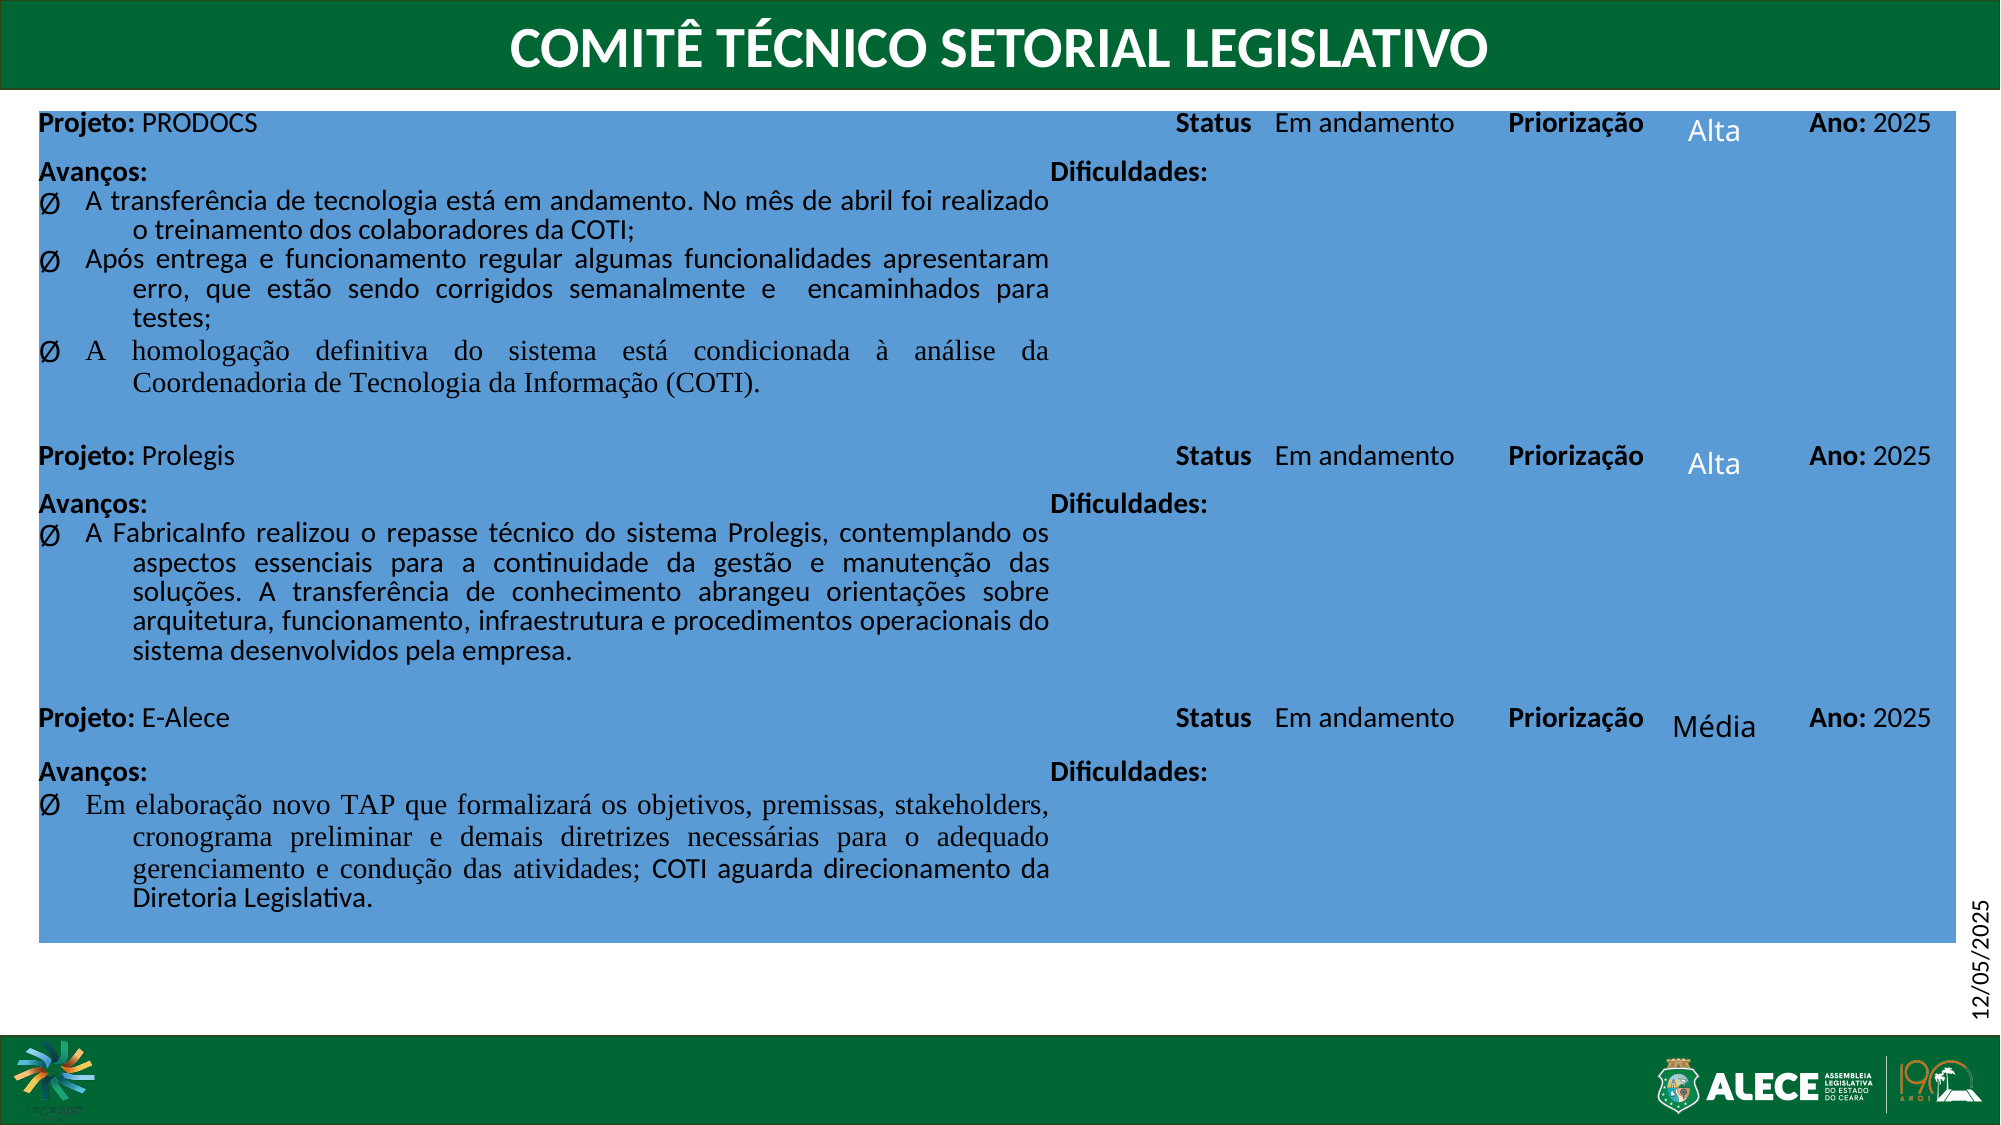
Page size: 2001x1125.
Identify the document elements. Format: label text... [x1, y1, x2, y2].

table_cell Avanços: A transferência de tecnologia está em andamento. No mês de abril foi realizado o treinamento dos colaboradores da COTI; Após entrega e funcionamento regular algumas funcionalidades apresentaram erro, que estão sendo corrigidos semanalmente e encaminhados para testes; A homologação definitiva do sistema está condicionada à análise da Coordenadoria de Tecnologia da Informação (COTI). [39, 159, 1050, 443]
table_header Projeto: PRODOCS [39, 111, 1118, 159]
table_cell Ano: 2025 [1785, 443, 1956, 492]
table_cell Dificuldades: [1050, 759, 1956, 943]
text_box 12/05/2025 [1956, 883, 2000, 982]
table_cell Ano: 2025 [1785, 706, 1956, 759]
table_cell Avanços: A FabricaInfo realizou o repasse técnico do sistema Prolegis, contemplando os aspectos essenciais para a continuidade da gestão e manutenção das soluções. A transferência de conhecimento abrangeu orientações sobre arquitetura, funcionamento, infraestrutura e procedimentos operacionais do sistema desenvolvidos pela empresa. [39, 492, 1050, 706]
table_header Em andamento [1252, 111, 1478, 159]
table_header Status [1118, 111, 1252, 159]
table_cell Em andamento [1252, 706, 1478, 759]
text_box [0, 1036, 1625, 1125]
table_header Alta [1644, 111, 1785, 159]
table_cell Status [1118, 443, 1252, 492]
table_cell Projeto: Prolegis [39, 443, 1118, 492]
table_header Priorização [1478, 111, 1644, 159]
table_cell Priorização [1478, 706, 1644, 759]
table_cell Status [1118, 706, 1252, 759]
table_cell Projeto: E-Alece [39, 706, 1118, 759]
table_cell Dificuldades: [1050, 159, 1956, 443]
table_cell Avanços: Em elaboração novo TAP que formalizará os objetivos, premissas, stakeholders, cronograma preliminar e demais diretrizes necessárias para o adequado gerenciamento e condução das atividades; COTI aguarda direcionamento da Diretoria Legislativa. [39, 759, 1050, 943]
table_cell Média [1644, 706, 1785, 759]
picture [1625, 982, 2000, 1125]
table_cell Alta [1644, 443, 1785, 492]
table_cell Dificuldades: [1050, 492, 1956, 706]
table_header Ano: 2025 [1785, 111, 1956, 159]
text_box COMITÊ TÉCNICO SETORIAL LEGISLATIVO [0, 0, 2000, 89]
table_cell Priorização [1478, 443, 1644, 492]
table_cell Em andamento [1252, 443, 1478, 492]
